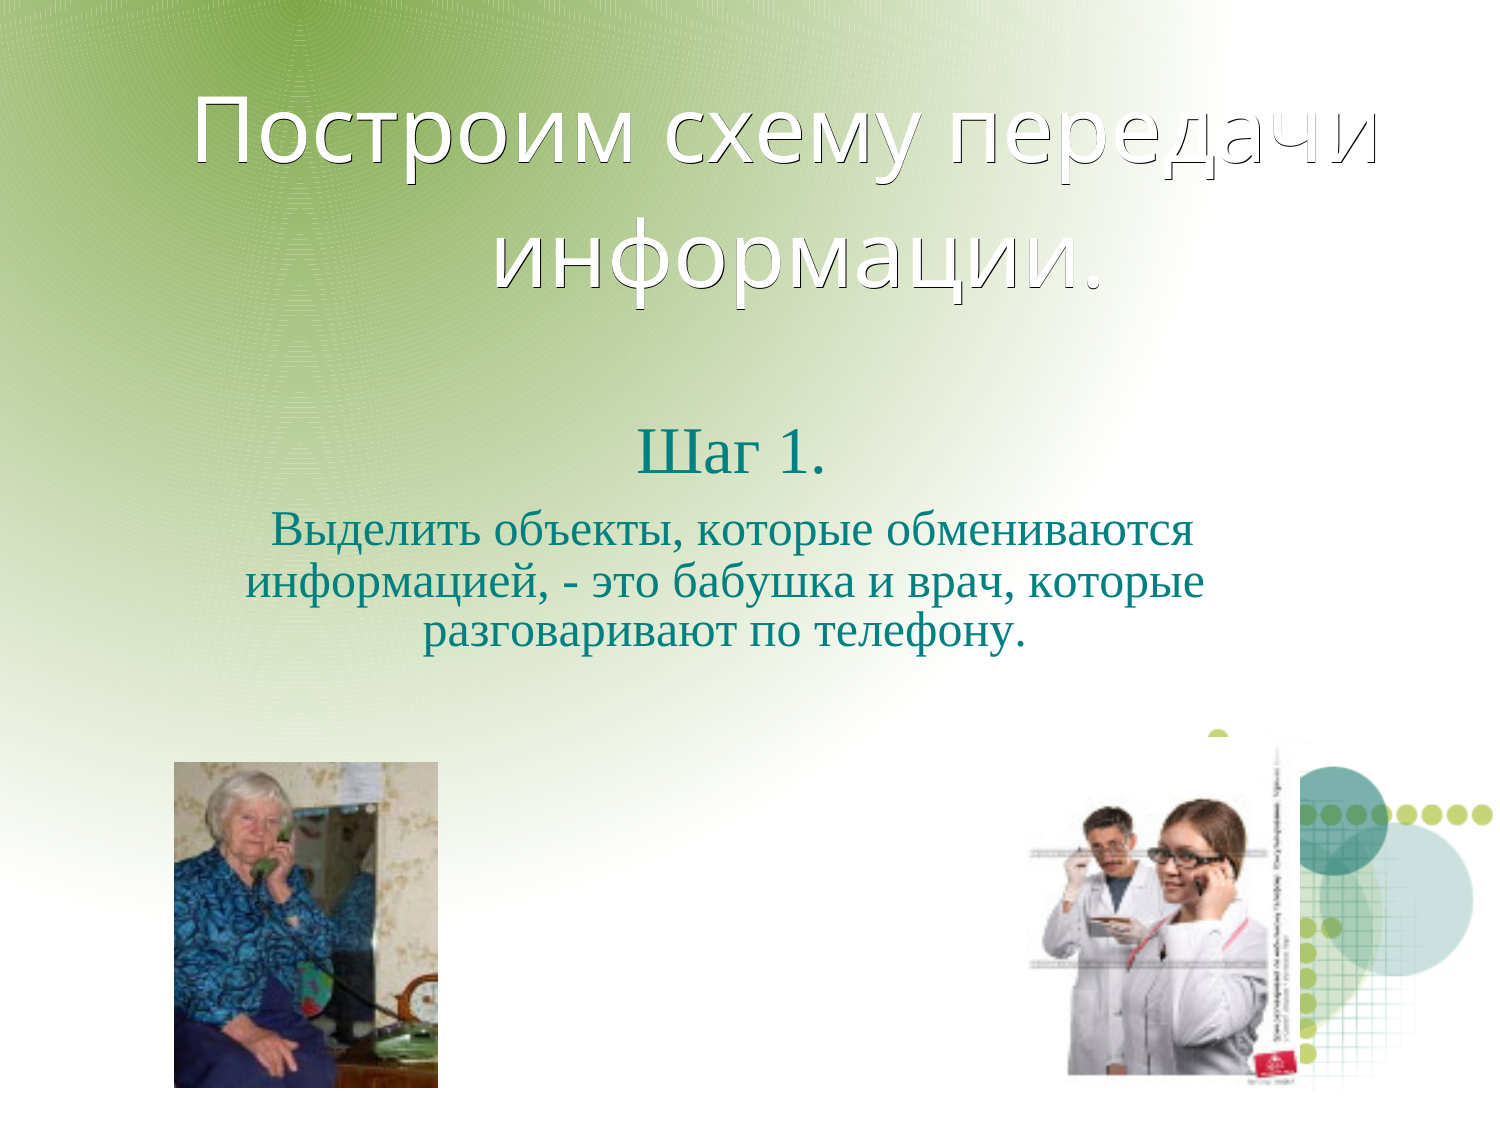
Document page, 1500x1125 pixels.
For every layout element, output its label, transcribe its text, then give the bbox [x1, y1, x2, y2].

subtitle Шаг 1. Выделить объекты, которые обмениваются информацией, - это бабушка и врач, которые разговаривают по телефону. [200, 412, 1251, 701]
picture [174, 762, 438, 1088]
picture [1025, 718, 1500, 1098]
title Построим схему передачи информации. [125, 85, 1401, 323]
